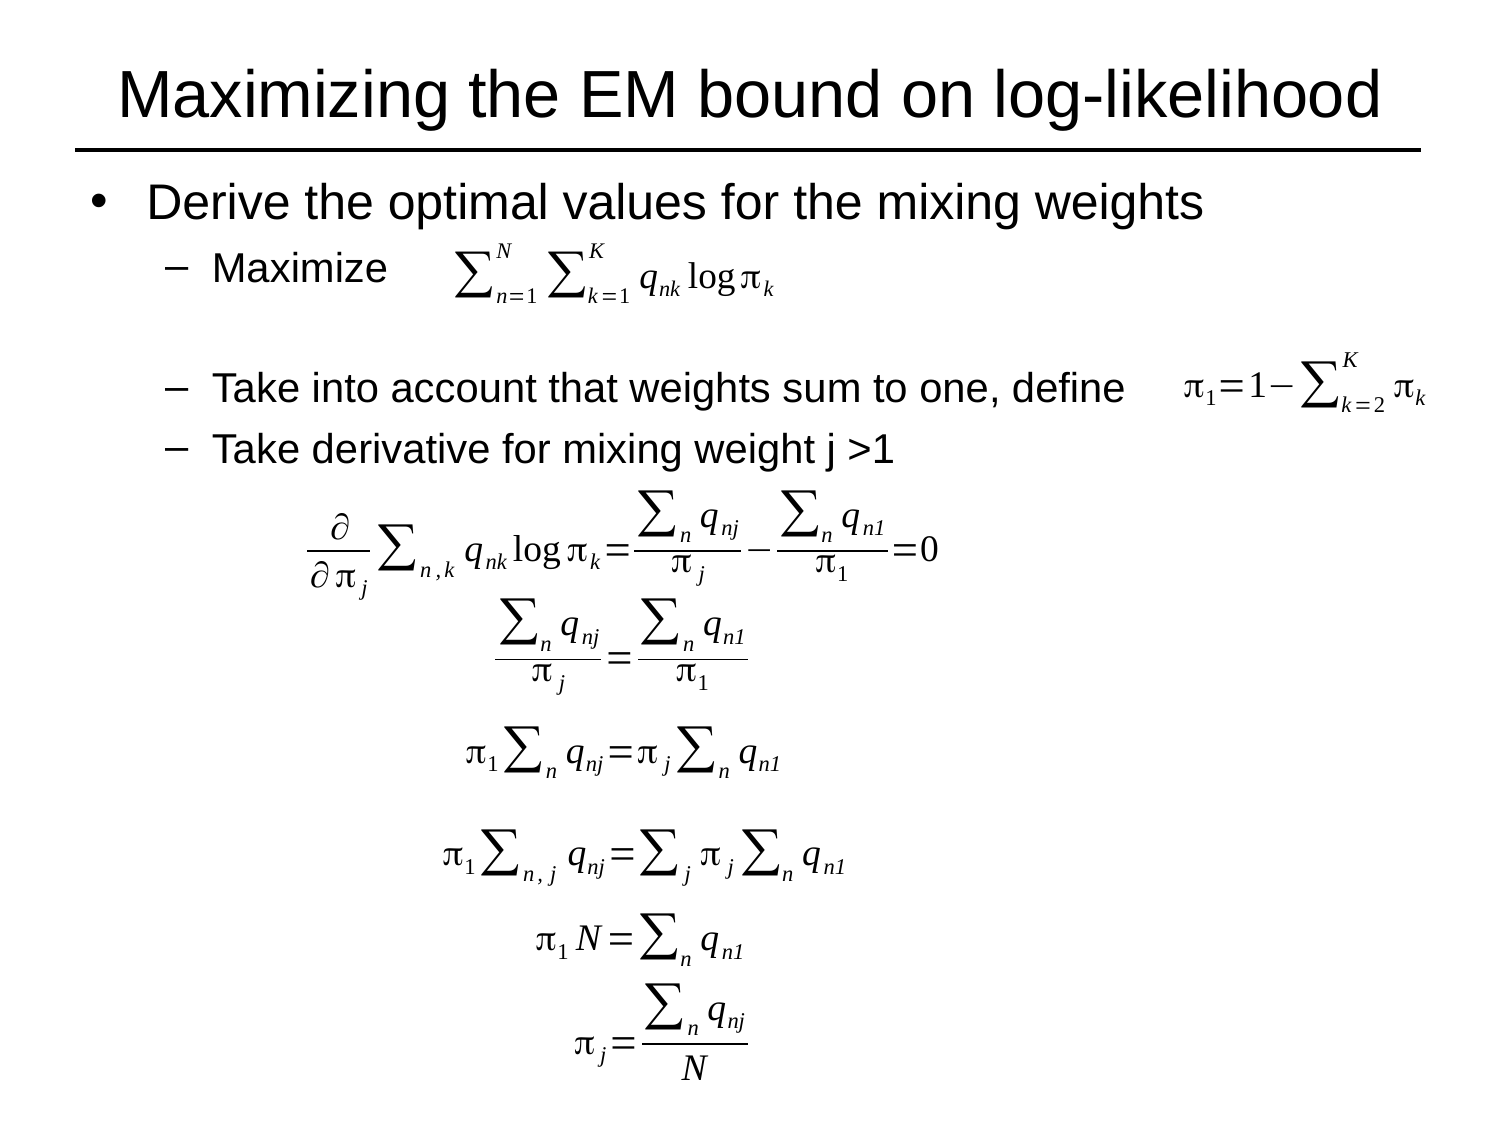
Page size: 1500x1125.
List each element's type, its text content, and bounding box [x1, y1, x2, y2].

title Maximizing the EM bound on log-likelihood [75, 43, 1426, 139]
chart [567, 981, 756, 1088]
chart [446, 238, 780, 309]
list Derive the optimal values for the mixing weights Maximize Take into account that weights sum to one, define Take derivative for mixing weight j >1 [75, 162, 1453, 1101]
chart [435, 827, 852, 887]
chart [458, 724, 788, 784]
chart [528, 912, 751, 972]
chart [1176, 347, 1432, 418]
chart [300, 488, 946, 695]
